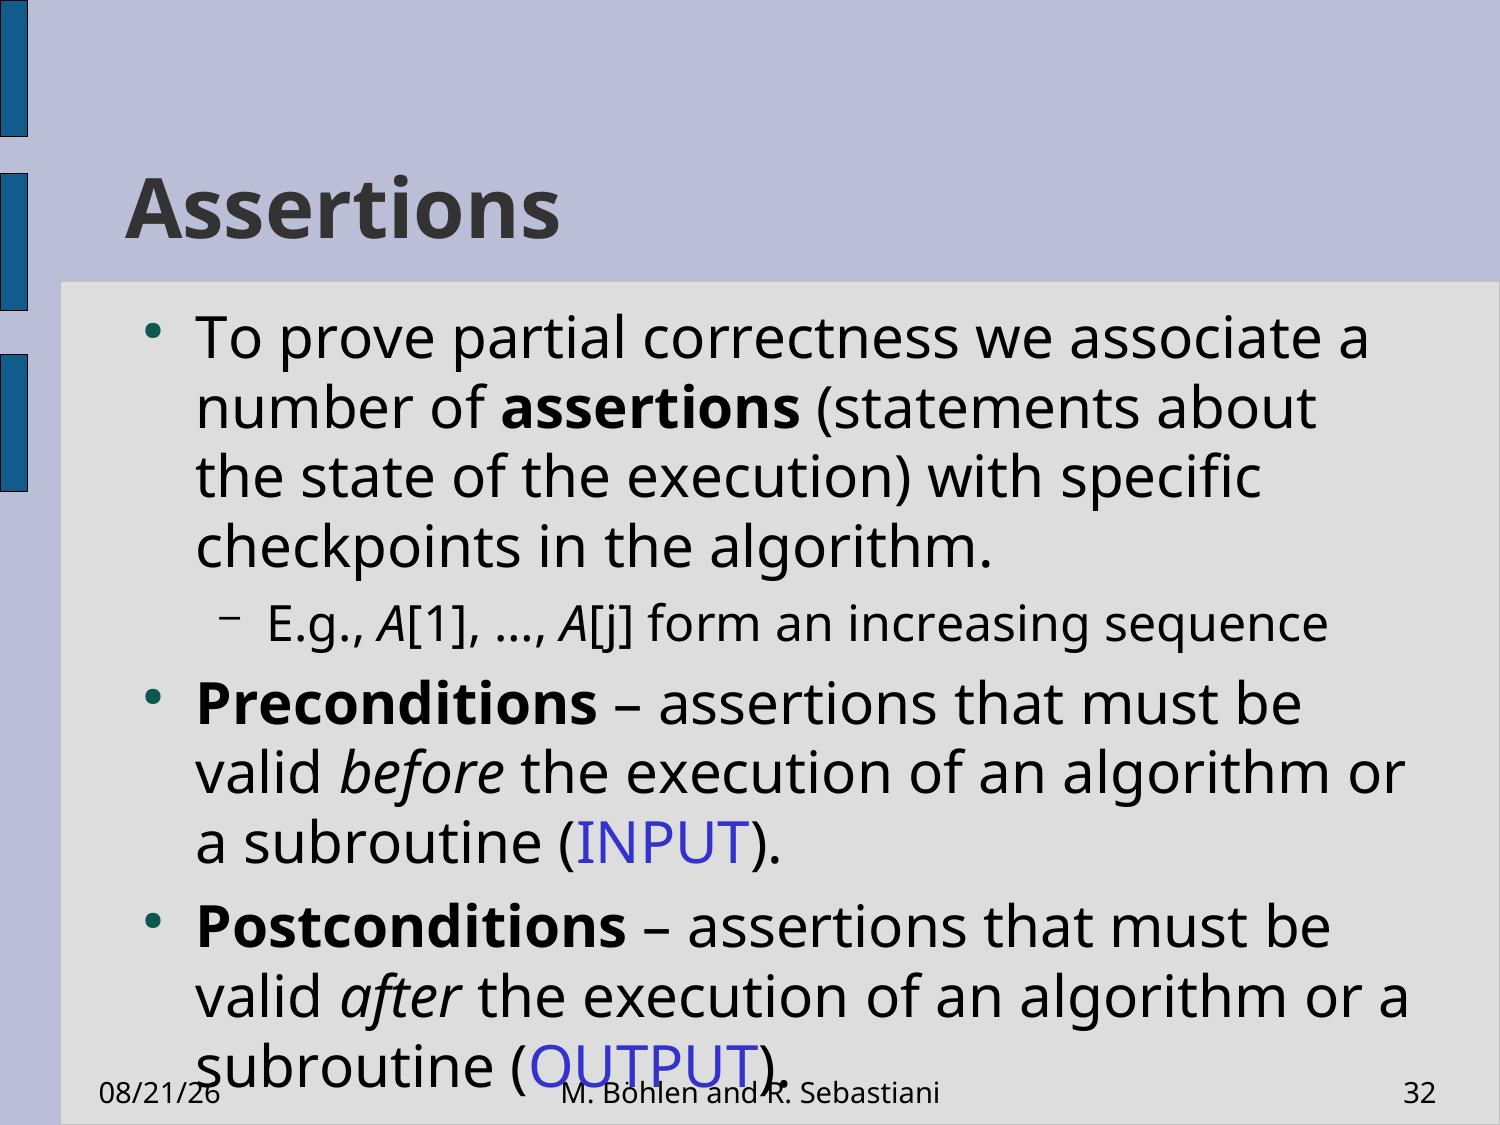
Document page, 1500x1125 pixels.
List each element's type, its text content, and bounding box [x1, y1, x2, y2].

title Assertions [110, 67, 1392, 271]
list To prove partial correctness we associate a number of assertions (statements about the state of the execution) with specific checkpoints in the algorithm. E.g., A[1], …, A[j] form an increasing sequence Preconditions – assertions that must be valid before the execution of an algorithm or a subroutine (INPUT). Postconditions – assertions that must be valid after the execution of an algorithm or a subroutine (OUTPUT). [110, 294, 1427, 1034]
